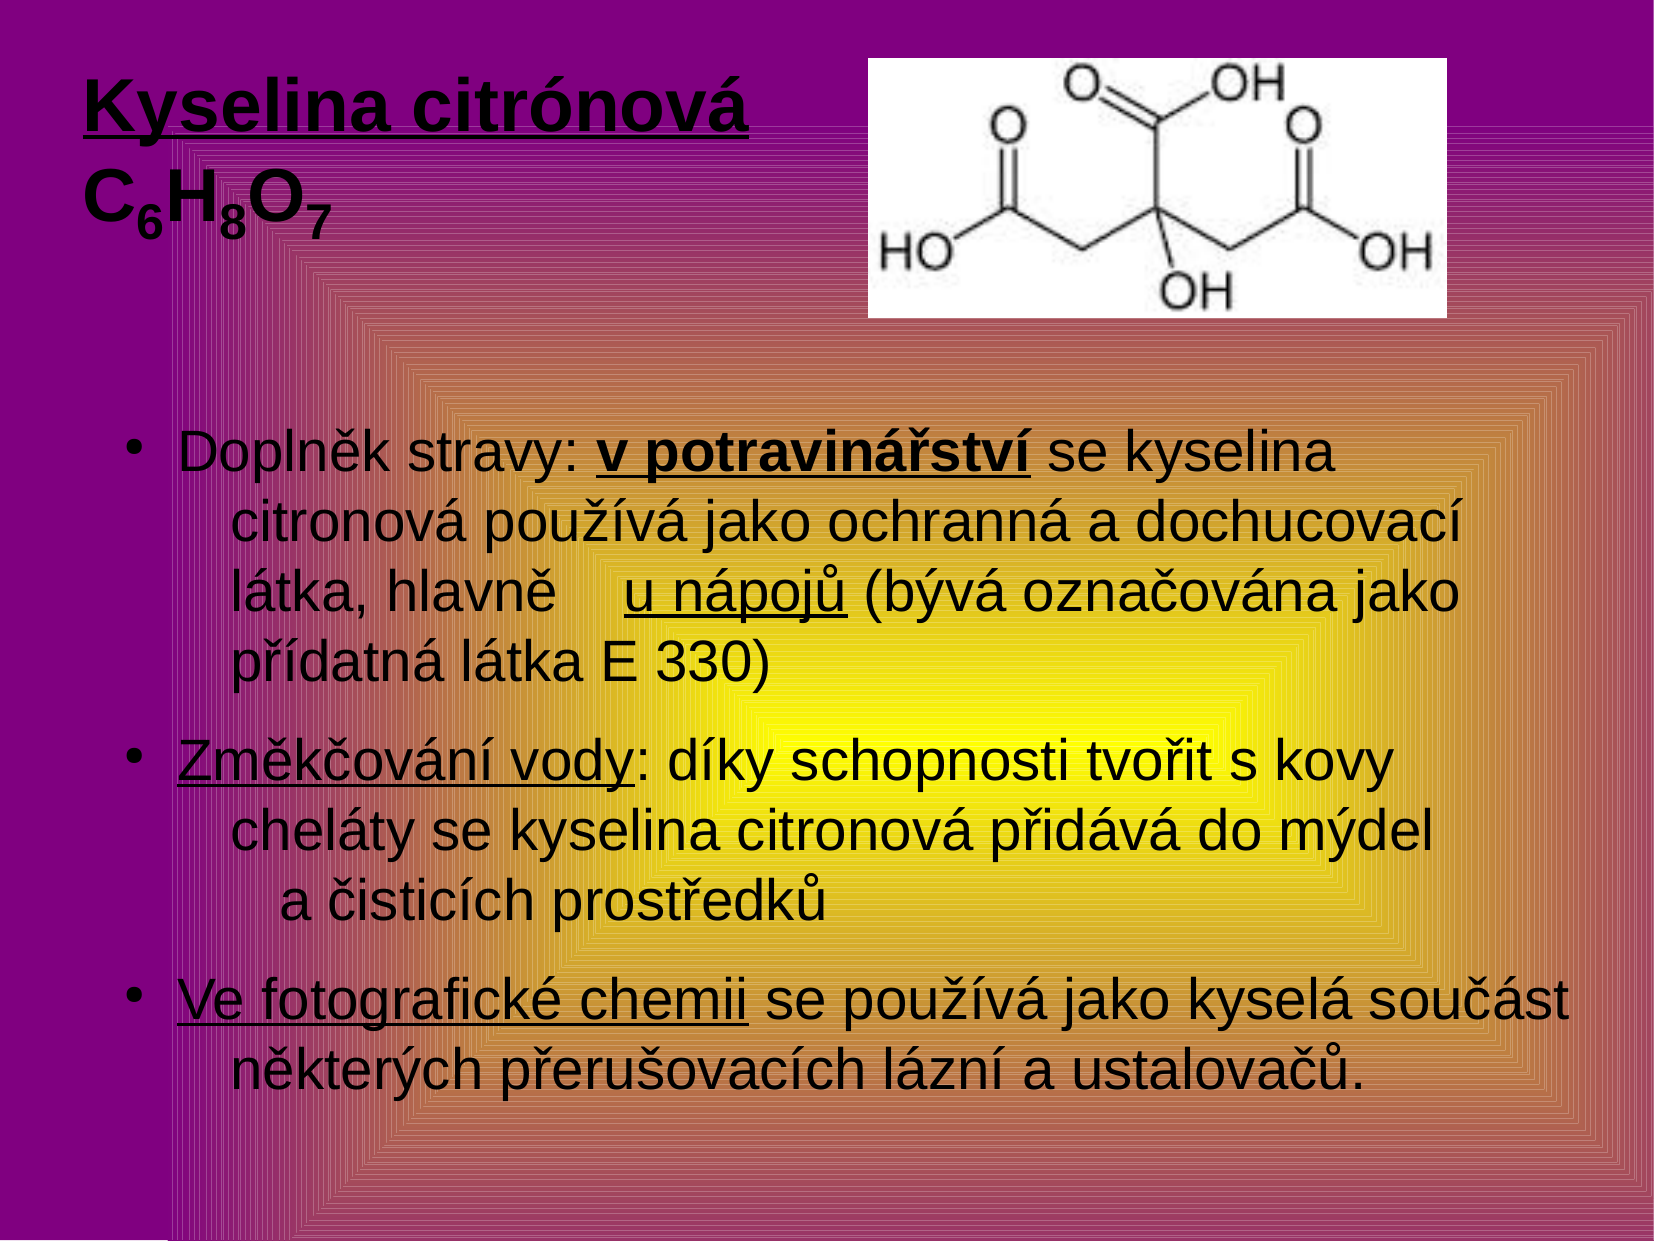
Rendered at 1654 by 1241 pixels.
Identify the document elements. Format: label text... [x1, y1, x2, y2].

picture [868, 59, 1447, 318]
title Kyselina citrónová C6H8O7 [82, 49, 1571, 257]
list Doplněk stravy: v potravinářství se kyselina citronová používá jako ochranná a dochucovací látka, hlavně u nápojů (bývá označována jako přídatná látka E 330) Změkčování vody: díky schopnosti tvořit s kovy cheláty se kyselina citronová přidává do mýdel a čisticích prostředků Ve fotografické chemii se používá jako kyselá součást některých přerušovacích lázní a ustalovačů. [88, 413, 1577, 1127]
